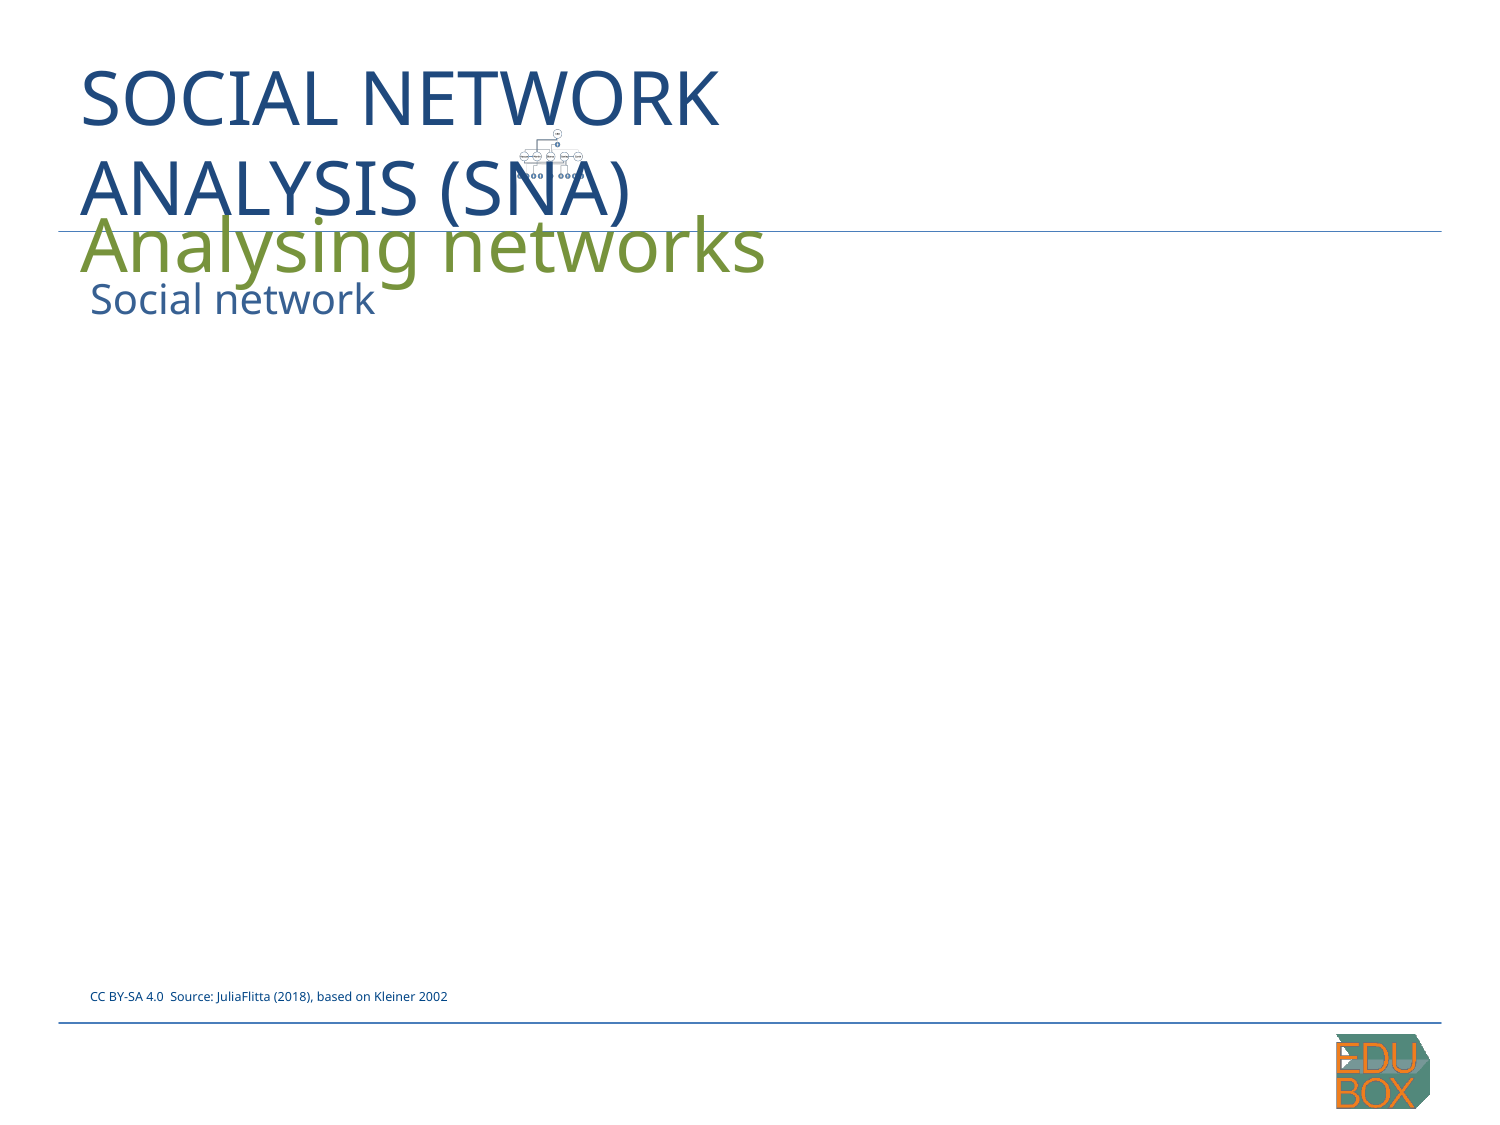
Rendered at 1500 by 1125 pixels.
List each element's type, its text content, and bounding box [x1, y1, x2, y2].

picture [194, 315, 1240, 1043]
picture [1328, 1028, 1437, 1114]
list Analysing networks [64, 127, 1040, 247]
text_box Social network [75, 265, 1426, 315]
text_box CC BY-SA 4.0 Source: JuliaFlitta (2018), based on Kleiner 2002 [75, 981, 1150, 1015]
title SOCIAL NETWORK ANALYSIS (SNA) [64, 42, 1424, 153]
